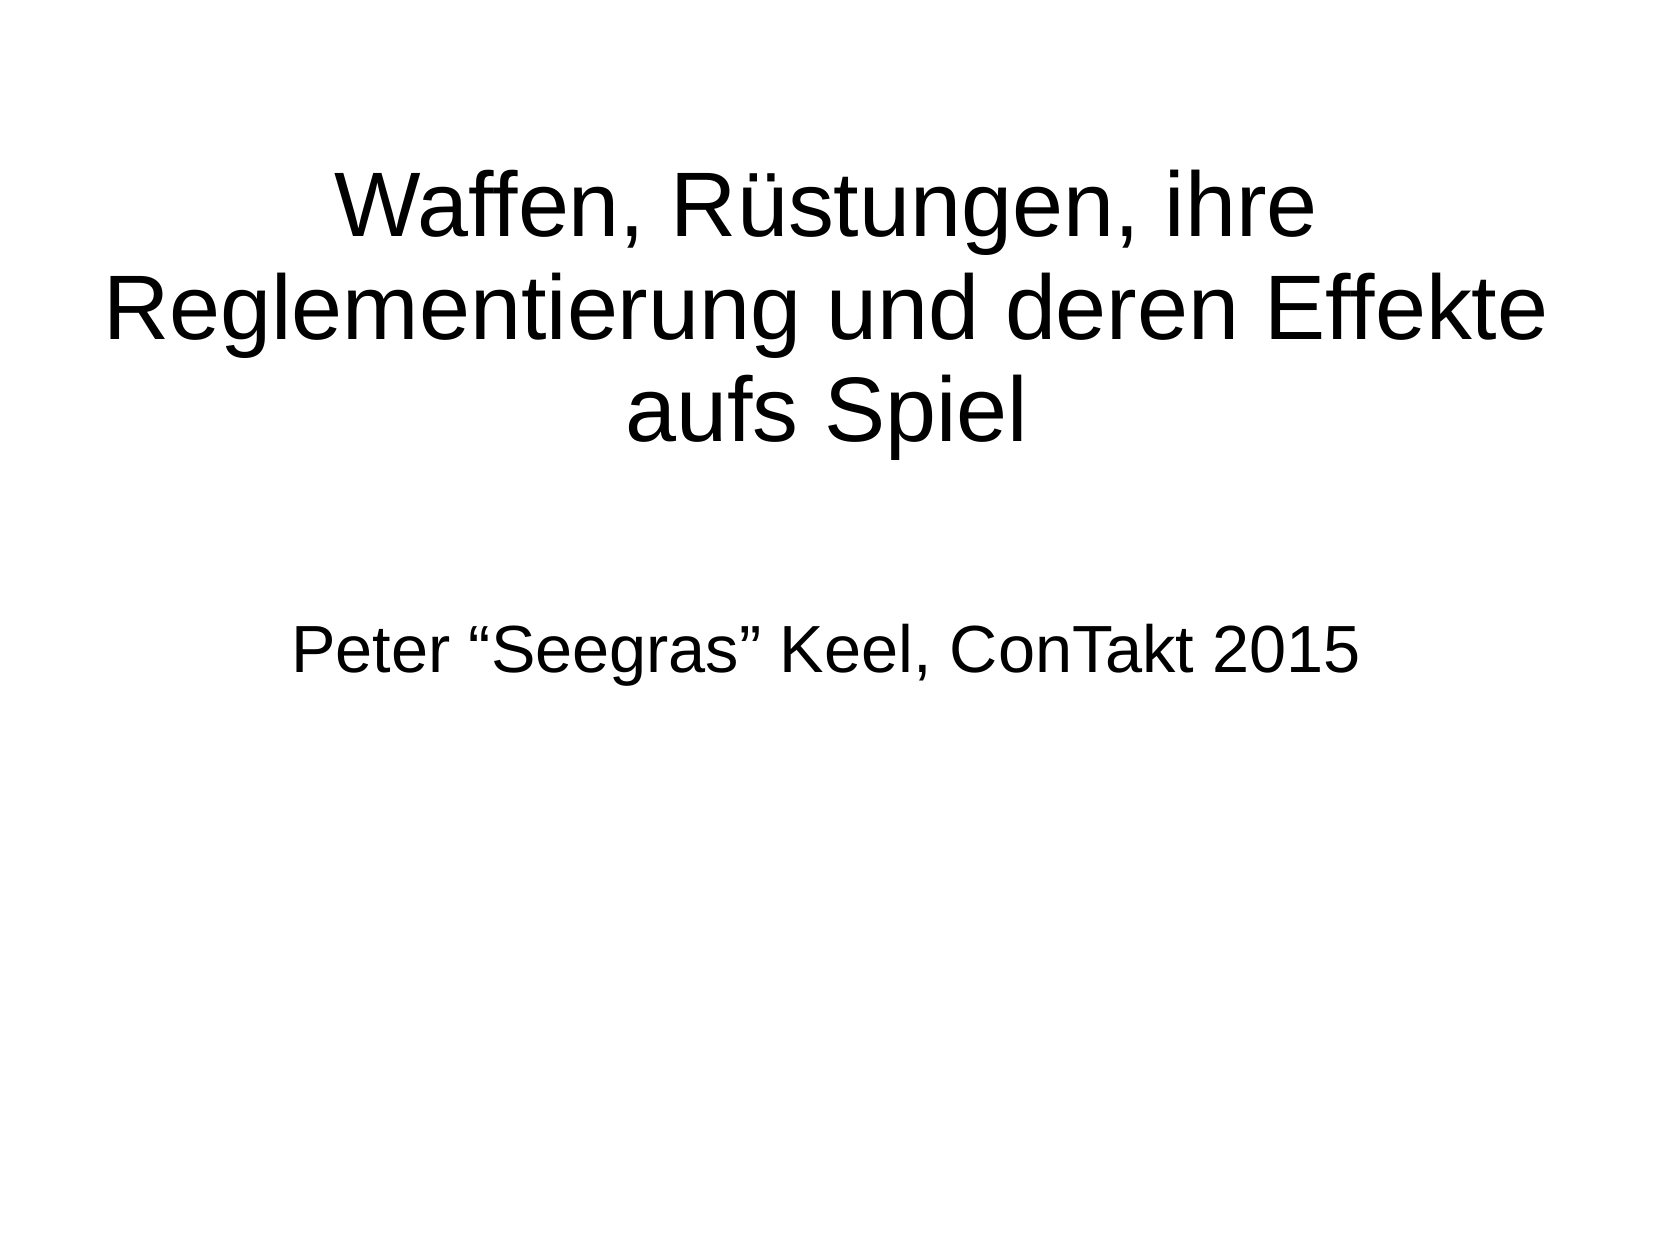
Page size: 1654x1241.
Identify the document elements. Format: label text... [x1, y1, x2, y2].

subtitle Peter “Seegras” Keel, ConTakt 2015 [82, 408, 1571, 1010]
title Waffen, Rüstungen, ihre Reglementierung und deren Effekte aufs Spiel [82, 153, 1571, 200]
text_box [82, 200, 1571, 408]
